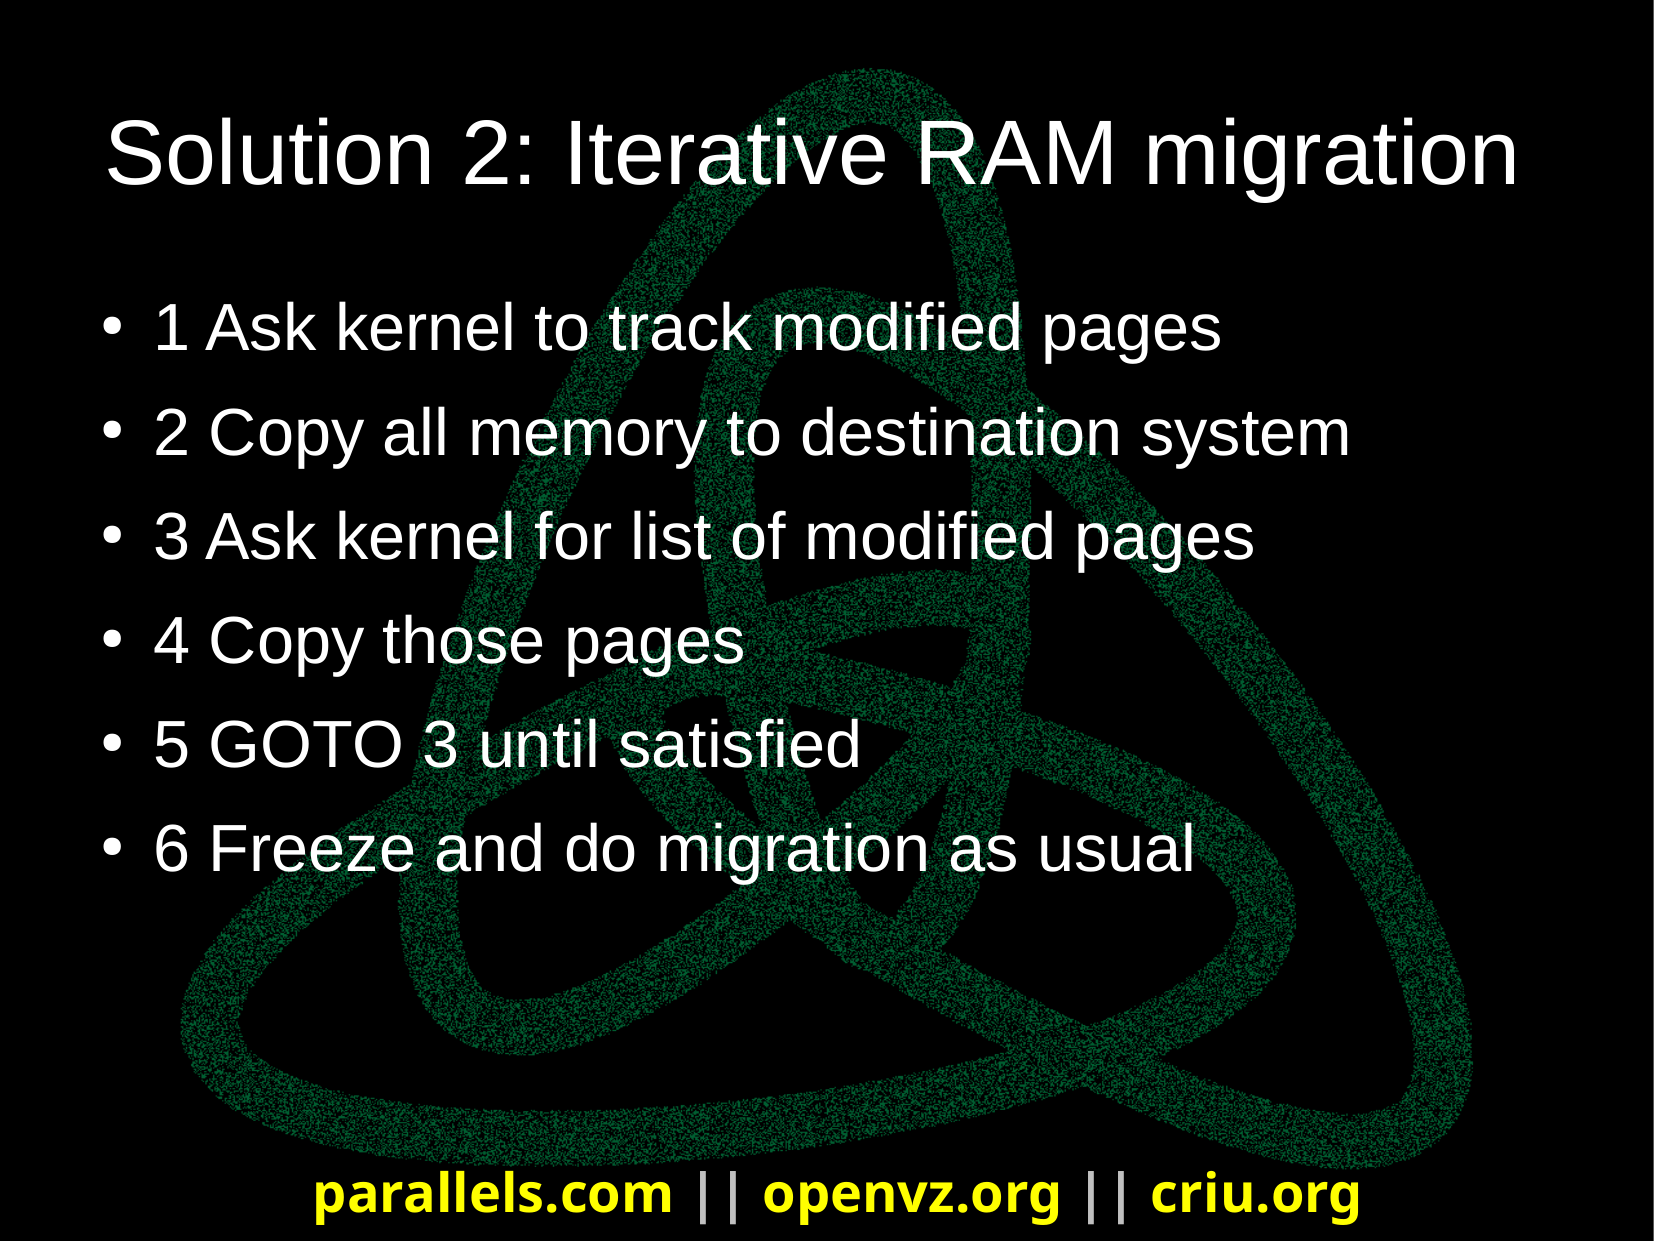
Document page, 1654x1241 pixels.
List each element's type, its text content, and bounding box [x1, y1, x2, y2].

picture [0, 0, 1654, 1241]
title Solution 2: Iterative RAM migration [82, 49, 1571, 257]
list 1 Ask kernel to track modified pages 2 Copy all memory to destination system 3 Ask kernel for list of modified pages 4 Copy those pages 5 GOTO 3 until satisfied 6 Freeze and do migration as usual [82, 290, 1538, 1010]
